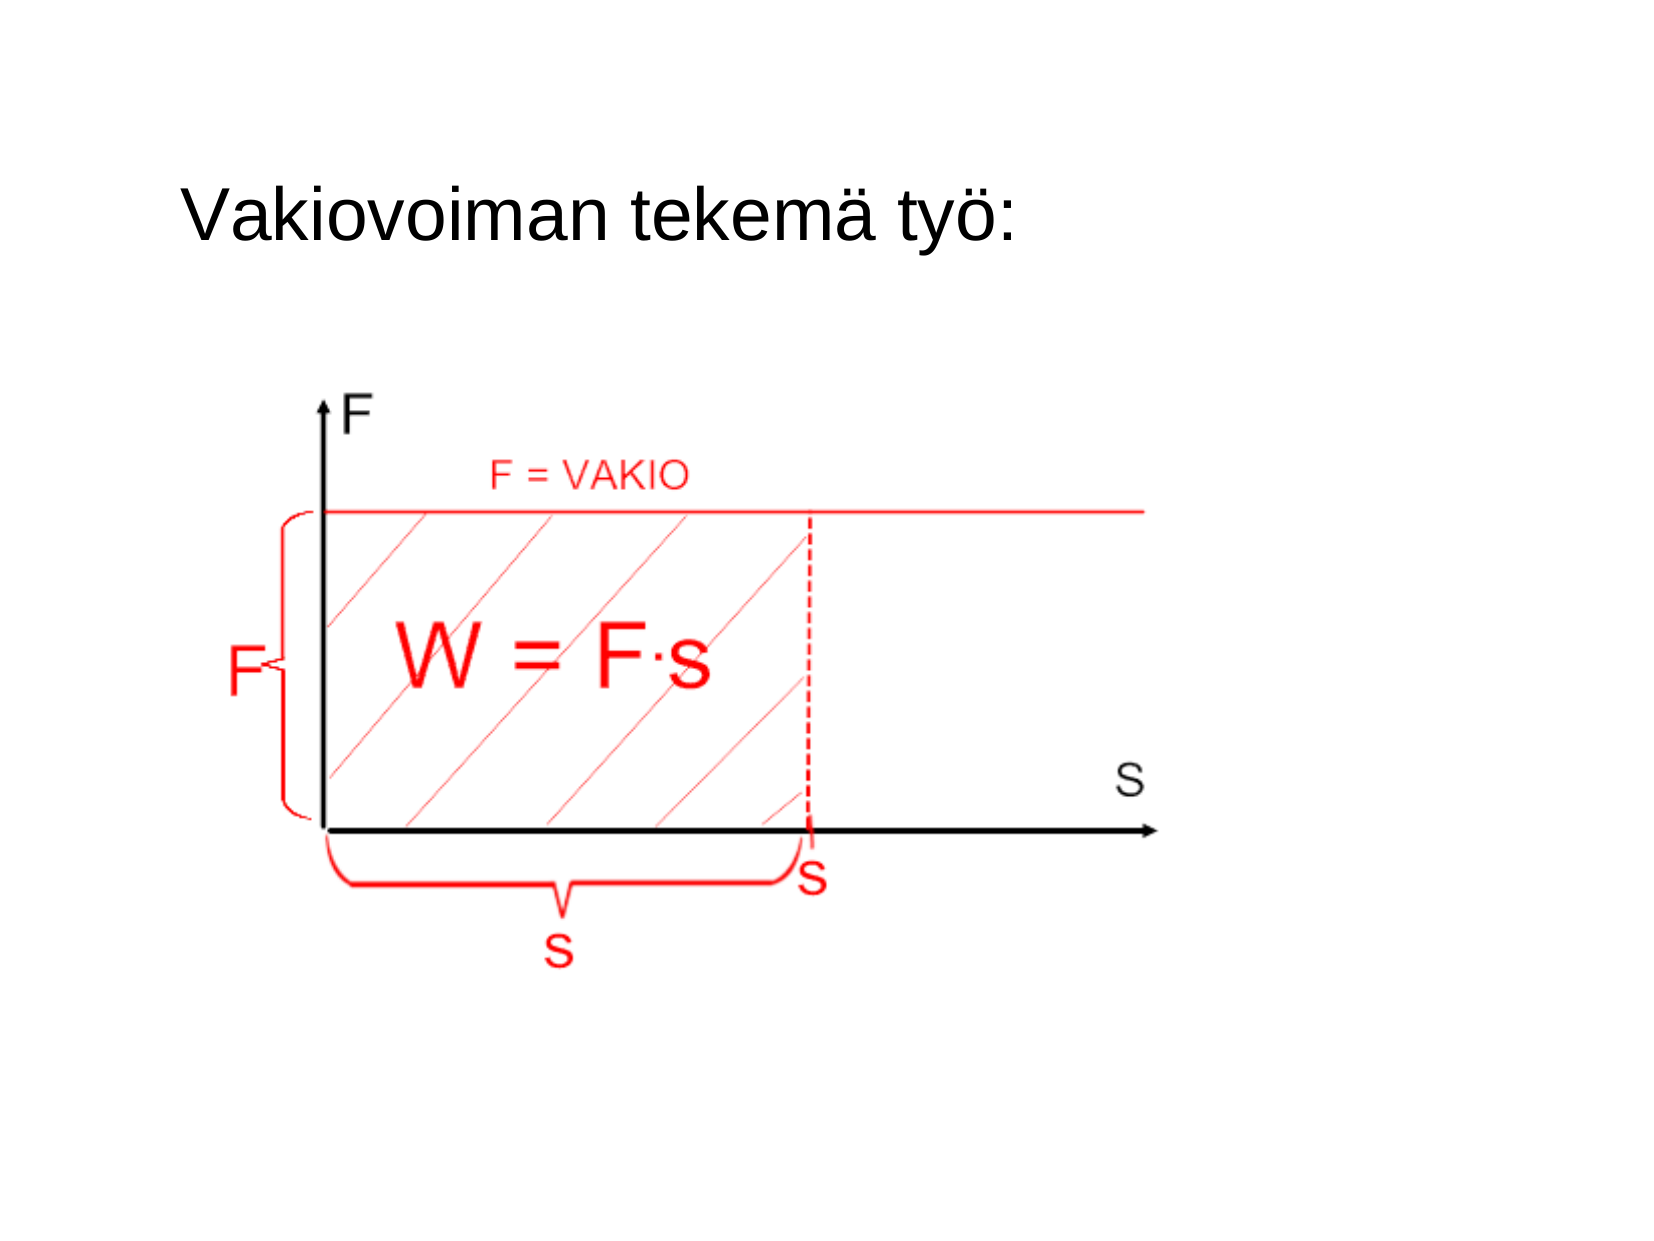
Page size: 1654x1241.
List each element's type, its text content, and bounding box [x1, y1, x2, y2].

picture [200, 342, 1172, 1016]
text_box Vakiovoiman tekemä työ: [165, 160, 1099, 260]
